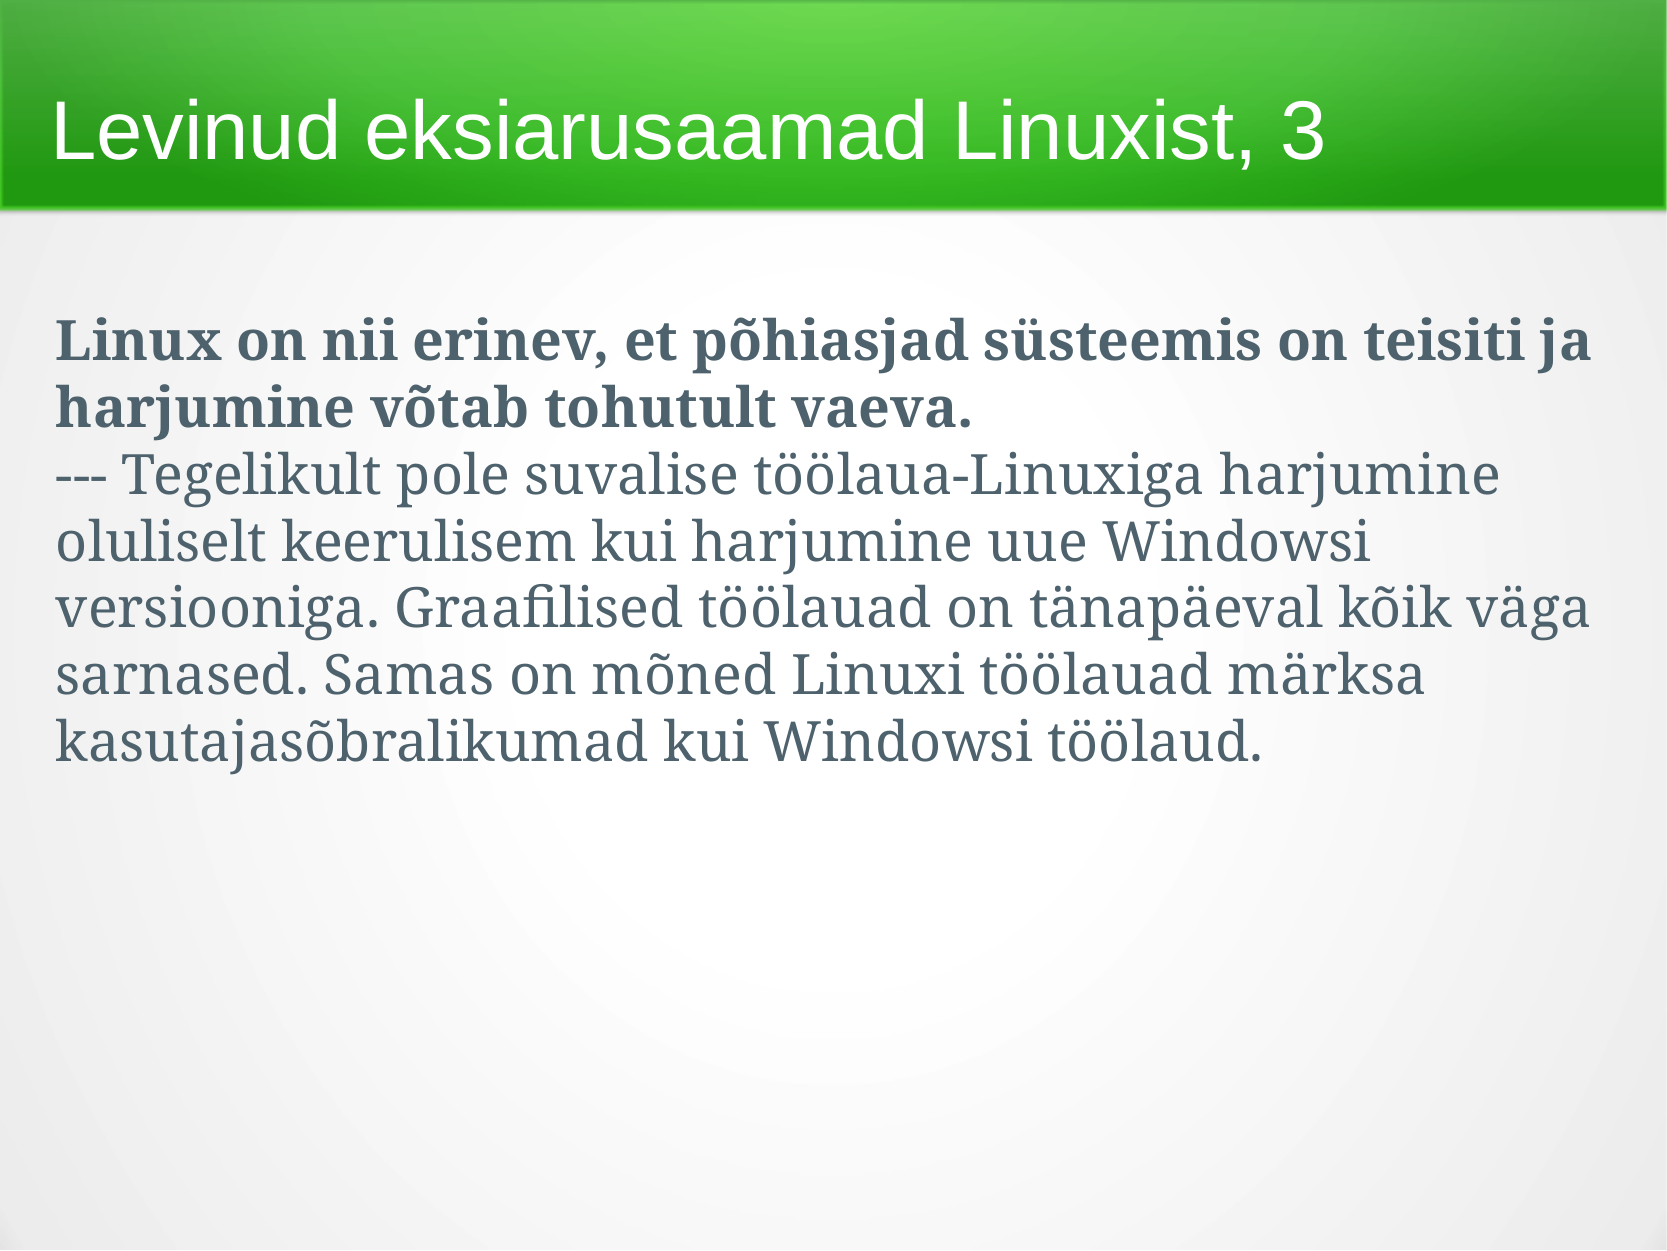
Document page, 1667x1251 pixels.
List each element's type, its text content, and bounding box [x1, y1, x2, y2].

title Levinud eksiarusaamad Linuxist, 3 [50, 84, 1630, 178]
picture [0, 0, 1667, 1250]
list Linux on nii erinev, et põhiasjad süsteemis on teisiti ja harjumine võtab tohutult vaeva. --- Tegelikult pole suvalise töölaua-Linuxiga harjumine oluliselt keerulisem kui harjumine uue Windowsi versiooniga. Graafilised töölauad on tänapäeval kõik väga sarnased. Samas on mõned Linuxi töölauad märksa kasutajasõbralikumad kui Windowsi töölaud. [49, 298, 1633, 1165]
